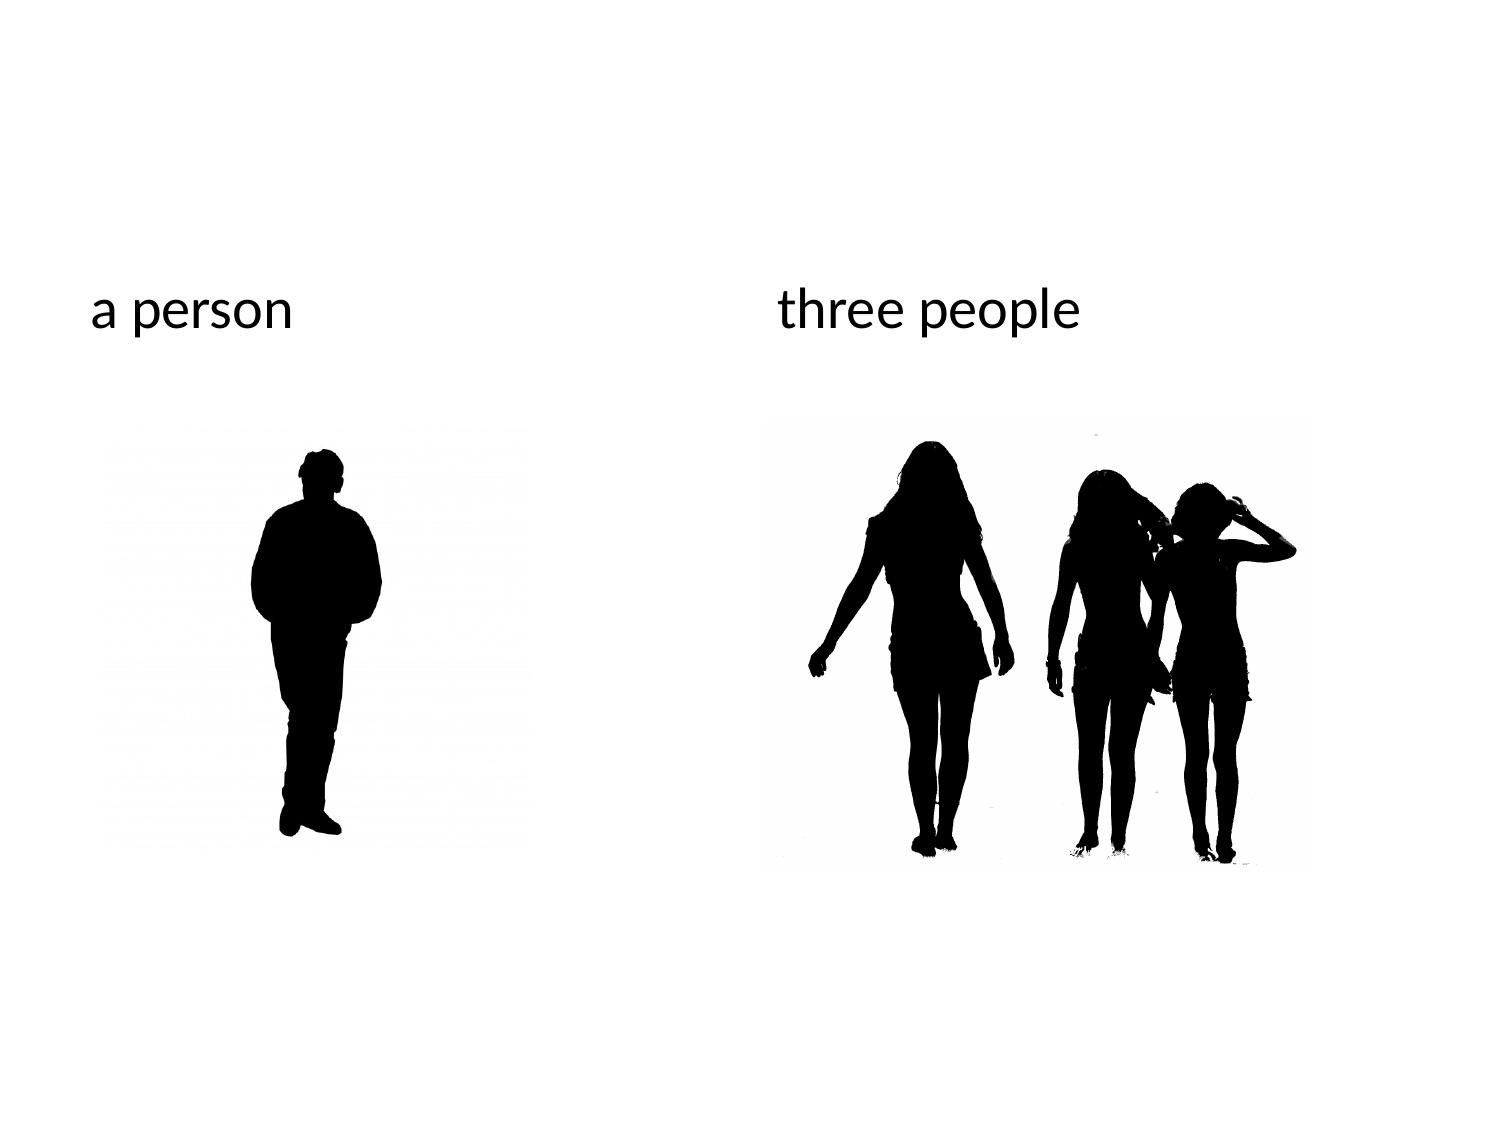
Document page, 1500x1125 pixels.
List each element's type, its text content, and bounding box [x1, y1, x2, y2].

picture [761, 420, 1315, 877]
picture [100, 427, 532, 858]
list three people [762, 262, 1426, 1005]
list a person [75, 262, 738, 1005]
